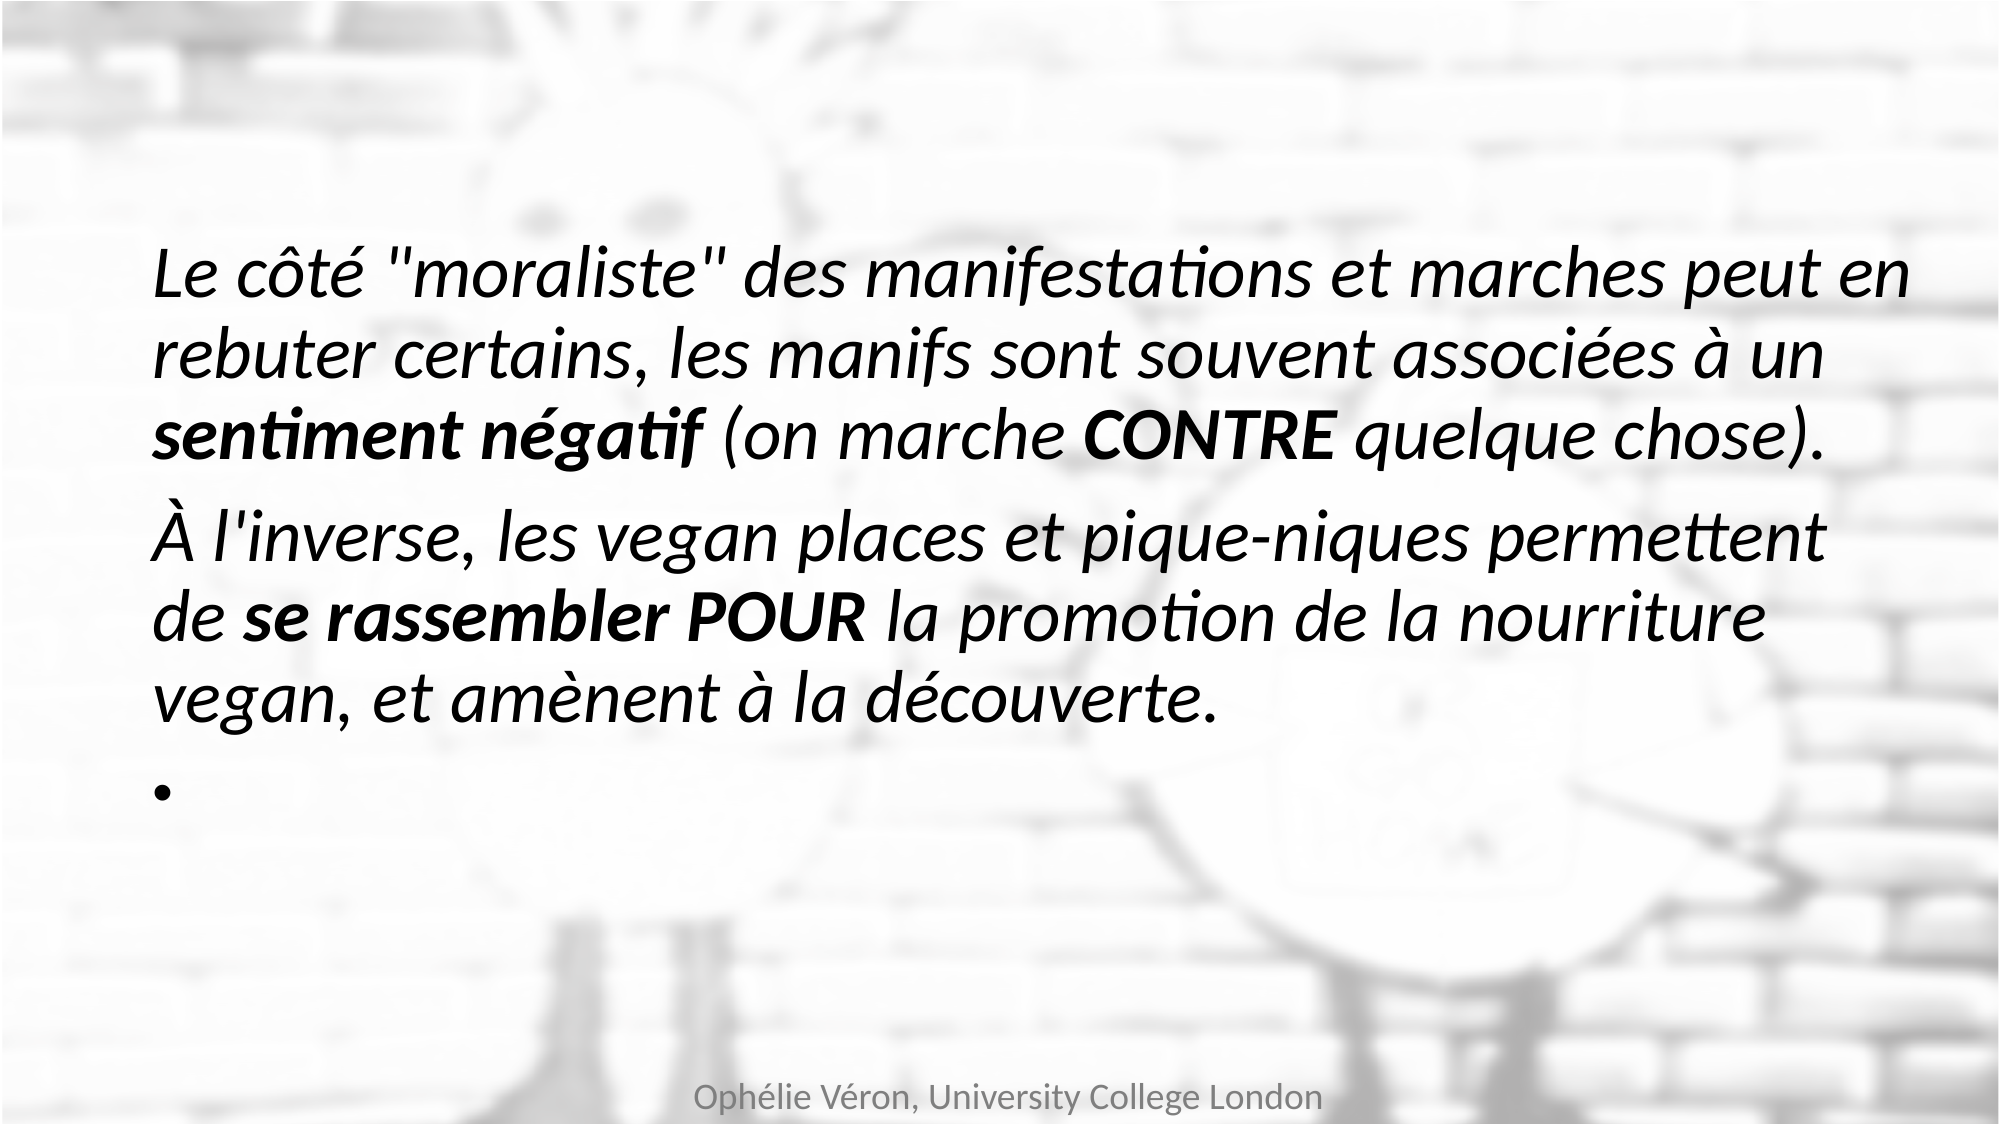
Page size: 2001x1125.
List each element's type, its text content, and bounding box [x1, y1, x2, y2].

text_box Ophélie Véron, University College London [678, 1064, 1348, 1125]
picture [2, 1, 1999, 1124]
list Le côté "moraliste" des manifestations et marches peut en rebuter certains, les manifs sont souvent associées à un sentiment négatif (on marche CONTRE quelque chose). À l'inverse, les vegan places et pique-niques permettent de se rassembler POUR la promotion de la nourriture vegan, et amènent à la découverte. [137, 224, 1930, 1014]
